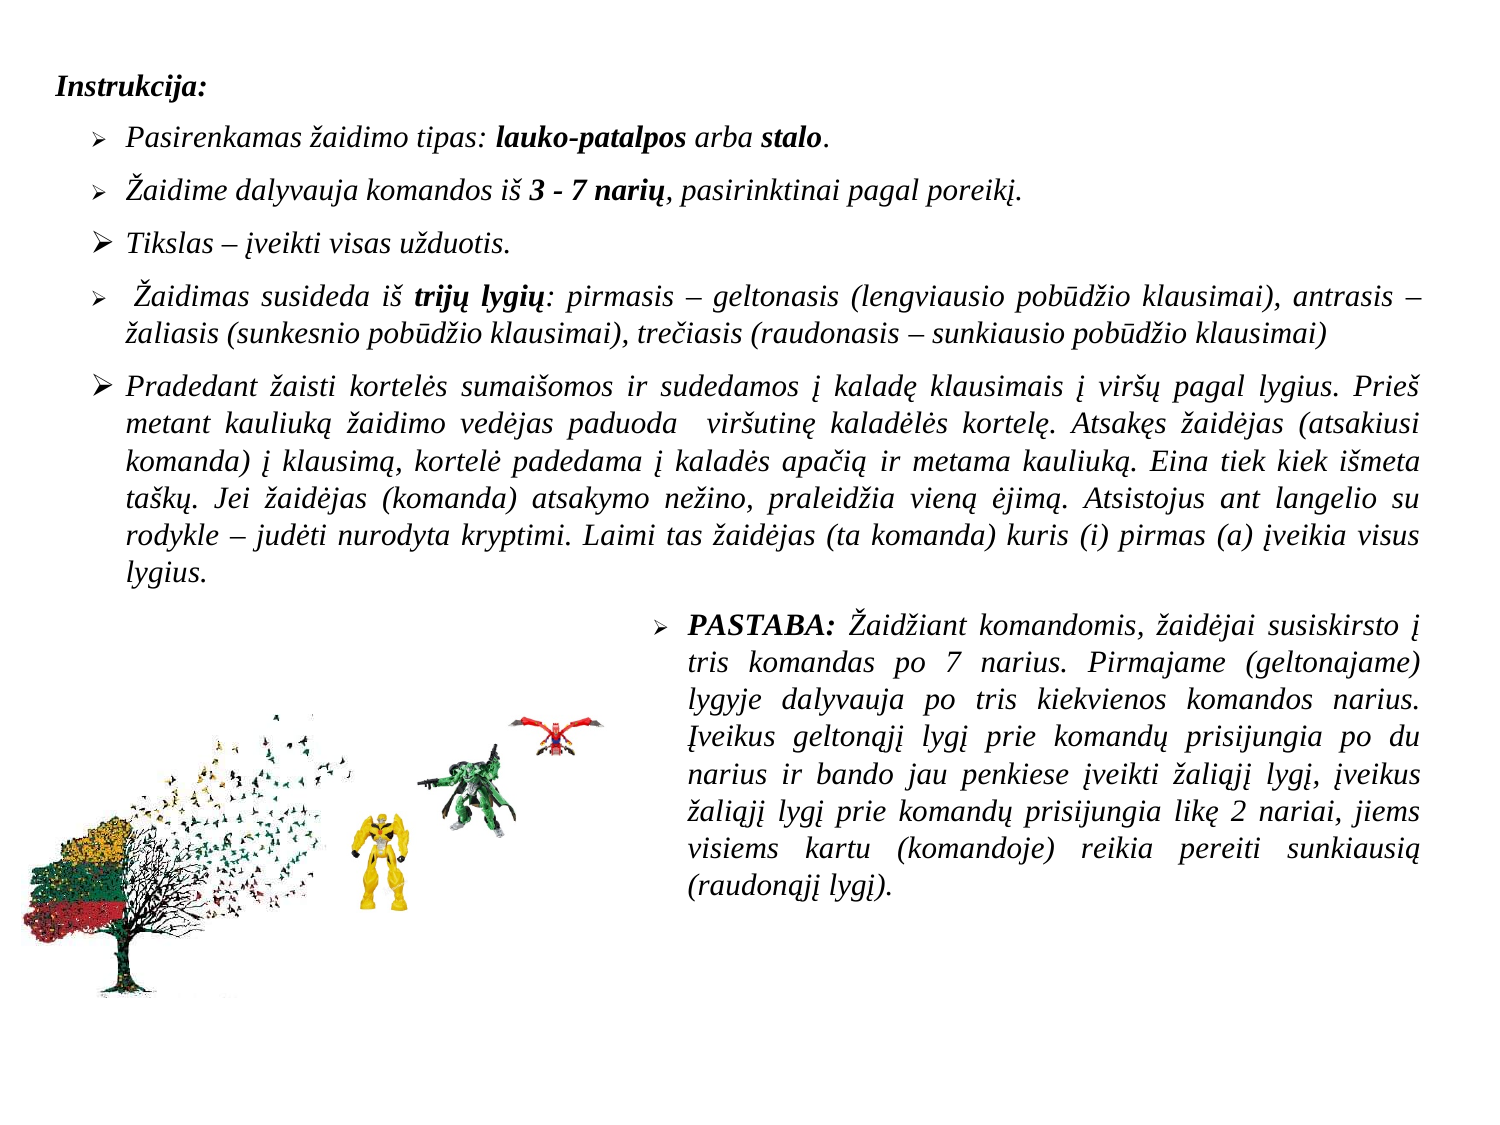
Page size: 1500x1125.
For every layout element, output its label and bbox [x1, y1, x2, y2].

picture [21, 67, 1424, 1000]
